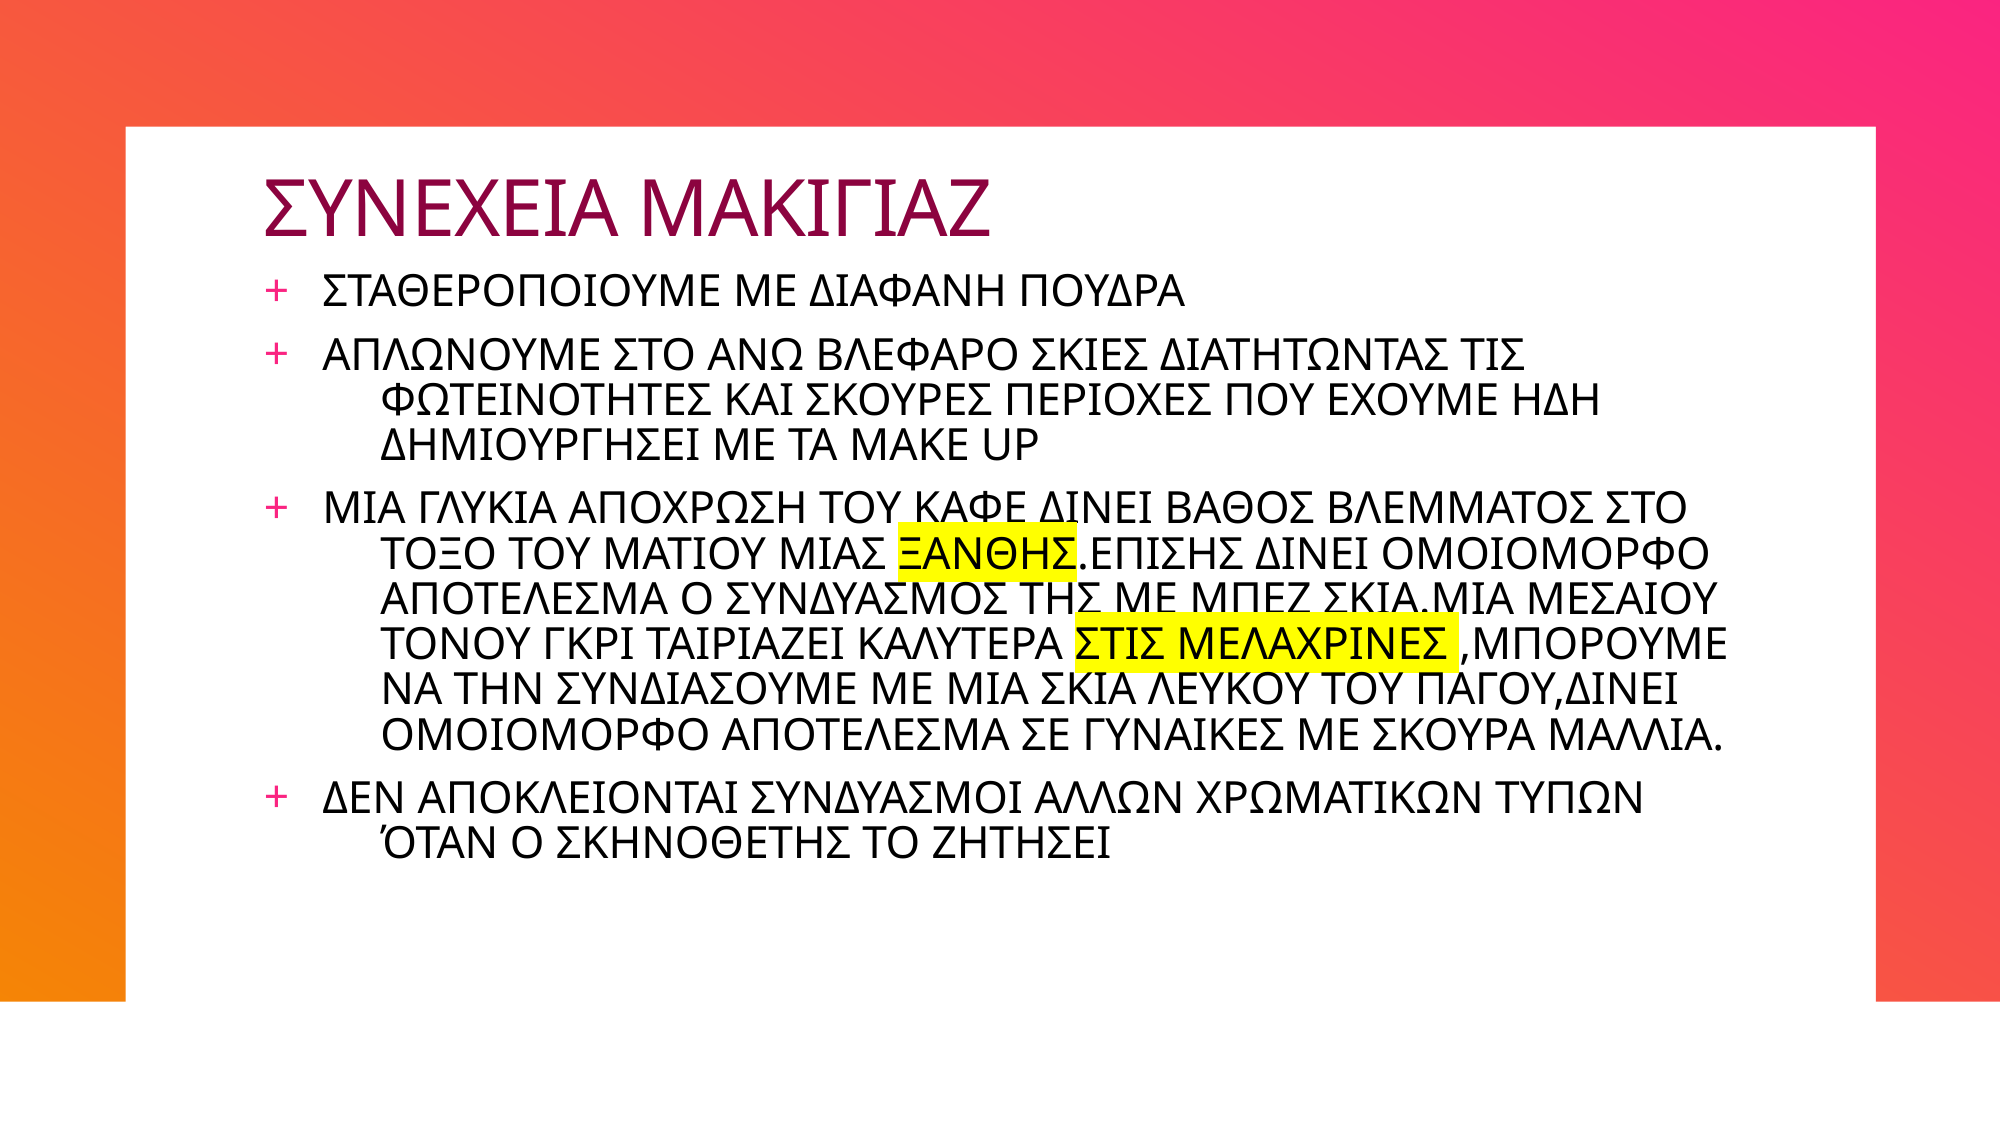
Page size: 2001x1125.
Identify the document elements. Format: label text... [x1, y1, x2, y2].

title ΣΥΝΕΧΕΙΑ ΜΑΚΙΓΙΑΖ [248, 156, 1064, 263]
list ΣΤΑΘΕΡΟΠΟΙΟΥΜΕ ΜΕ ΔΙΑΦΑΝΗ ΠΟΥΔΡΑ ΑΠΛΩΝΟΥΜΕ ΣΤΟ ΑΝΩ ΒΛΕΦΑΡΟ ΣΚΙΕΣ ΔΙΑΤΗΤΩΝΤΑΣ ΤΙΣ ΦΩΤΕΙΝΟΤΗΤΕΣ ΚΑΙ ΣΚΟΥΡΕΣ ΠΕΡΙΟΧΕΣ ΠΟΥ ΕΧΟΥΜΕ ΗΔΗ ΔΗΜΙΟΥΡΓΗΣΕΙ ΜΕ ΤΑ MAKE UP ΜΙΑ ΓΛΥΚΙΑ ΑΠΟΧΡΩΣΗ ΤΟΥ ΚΑΦΕ ΔΙΝΕΙ ΒΑΘΟΣ ΒΛΕΜΜΑΤΟΣ ΣΤΟ ΤΟΞΟ ΤΟΥ ΜΑΤΙΟΥ ΜΙΑΣ ΞΑΝΘΗΣ.ΕΠΙΣΗΣ ΔΙΝΕΙ ΟΜΟΙΟΜΟΡΦΟ ΑΠΟΤΕΛΕΣΜΑ Ο ΣΥΝΔΥΑΣΜΟΣ ΤΗΣ ΜΕ ΜΠΕΖ ΣΚΙΑ.ΜΙΑ ΜΕΣΑΙΟΥ ΤΟΝΟΥ ΓΚΡΙ ΤΑΙΡΙΑΖΕΙ ΚΑΛΥΤΕΡΑ ΣΤΙΣ ΜΕΛΑΧΡΙΝΕΣ ,ΜΠΟΡΟΥΜΕ ΝΑ ΤΗΝ ΣΥΝΔΙΑΣΟΥΜΕ ΜΕ ΜΙΑ ΣΚΙΑ ΛΕΥΚΟΥ ΤΟΥ ΠΑΓΟΥ,ΔΙΝΕΙ ΟΜΟΙΟΜΟΡΦΟ ΑΠΟΤΕΛΕΣΜΑ ΣΕ ΓΥΝΑΙΚΕΣ ΜΕ ΣΚΟΥΡΑ ΜΑΛΛΙΑ. ΔΕΝ ΑΠΟΚΛΕΙΟΝΤΑΙ ΣΥΝΔΥΑΣΜΟΙ ΑΛΛΩΝ ΧΡΩΜΑΤΙΚΩΝ ΤΥΠΩΝ ΌΤΑΝ Ο ΣΚΗΝΟΘΕΤΗΣ ΤΟ ΖΗΤΗΣΕΙ [248, 263, 1749, 921]
